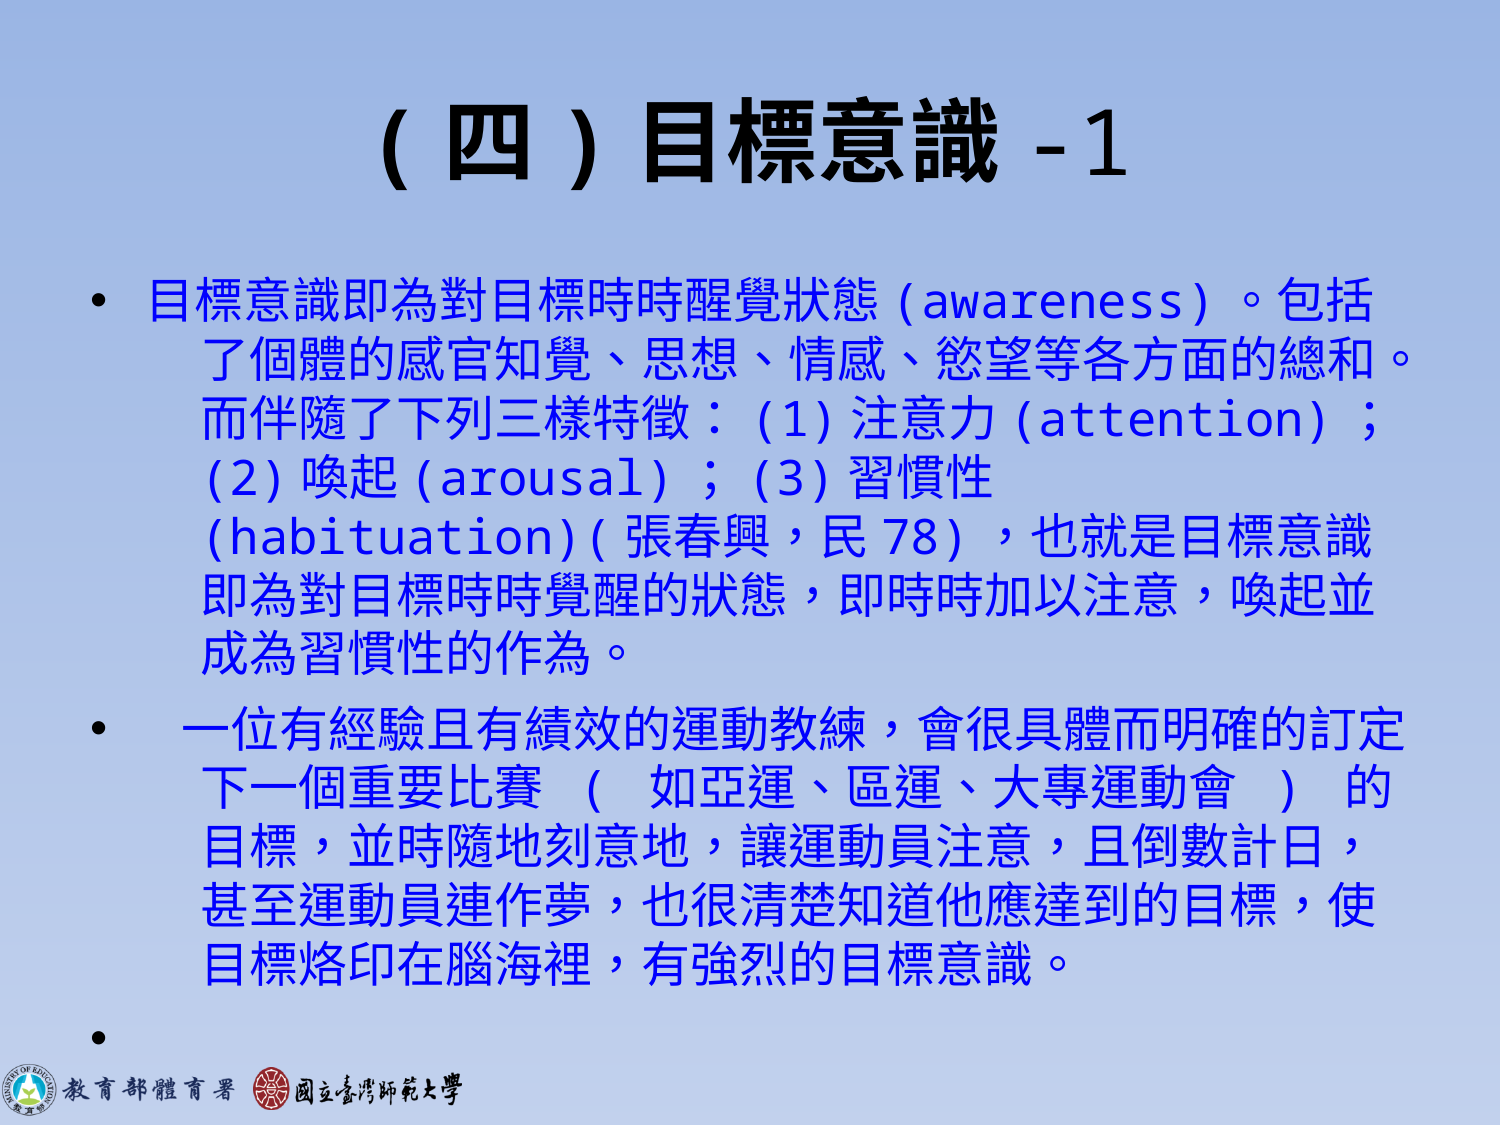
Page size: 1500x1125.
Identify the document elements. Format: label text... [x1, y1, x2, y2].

title (四)目標意識-1 [75, 45, 1426, 233]
list 目標意識即為對目標時時醒覺狀態(awareness)。包括了個體的感官知覺、思想、情感、慾望等各方面的總和。而伴隨了下列三樣特徵：(1)注意力(attention)；(2)喚起(arousal)；(3)習慣性 (habituation)(張春興，民78)，也就是目標意識即為對目標時時覺醒的狀態，即時時加以注意，喚起並成為習慣性的作為。 一位有經驗且有績效的運動教練，會很具體而明確的訂定下一個重要比賽 ( 如亞運、區運、大專運動會 ) 的目標，並時隨地刻意地，讓運動員注意，且倒數計日，甚至運動員連作夢，也很清楚知道他應達到的目標，使目標烙印在腦海裡，有強烈的目標意識。 [75, 262, 1426, 1005]
